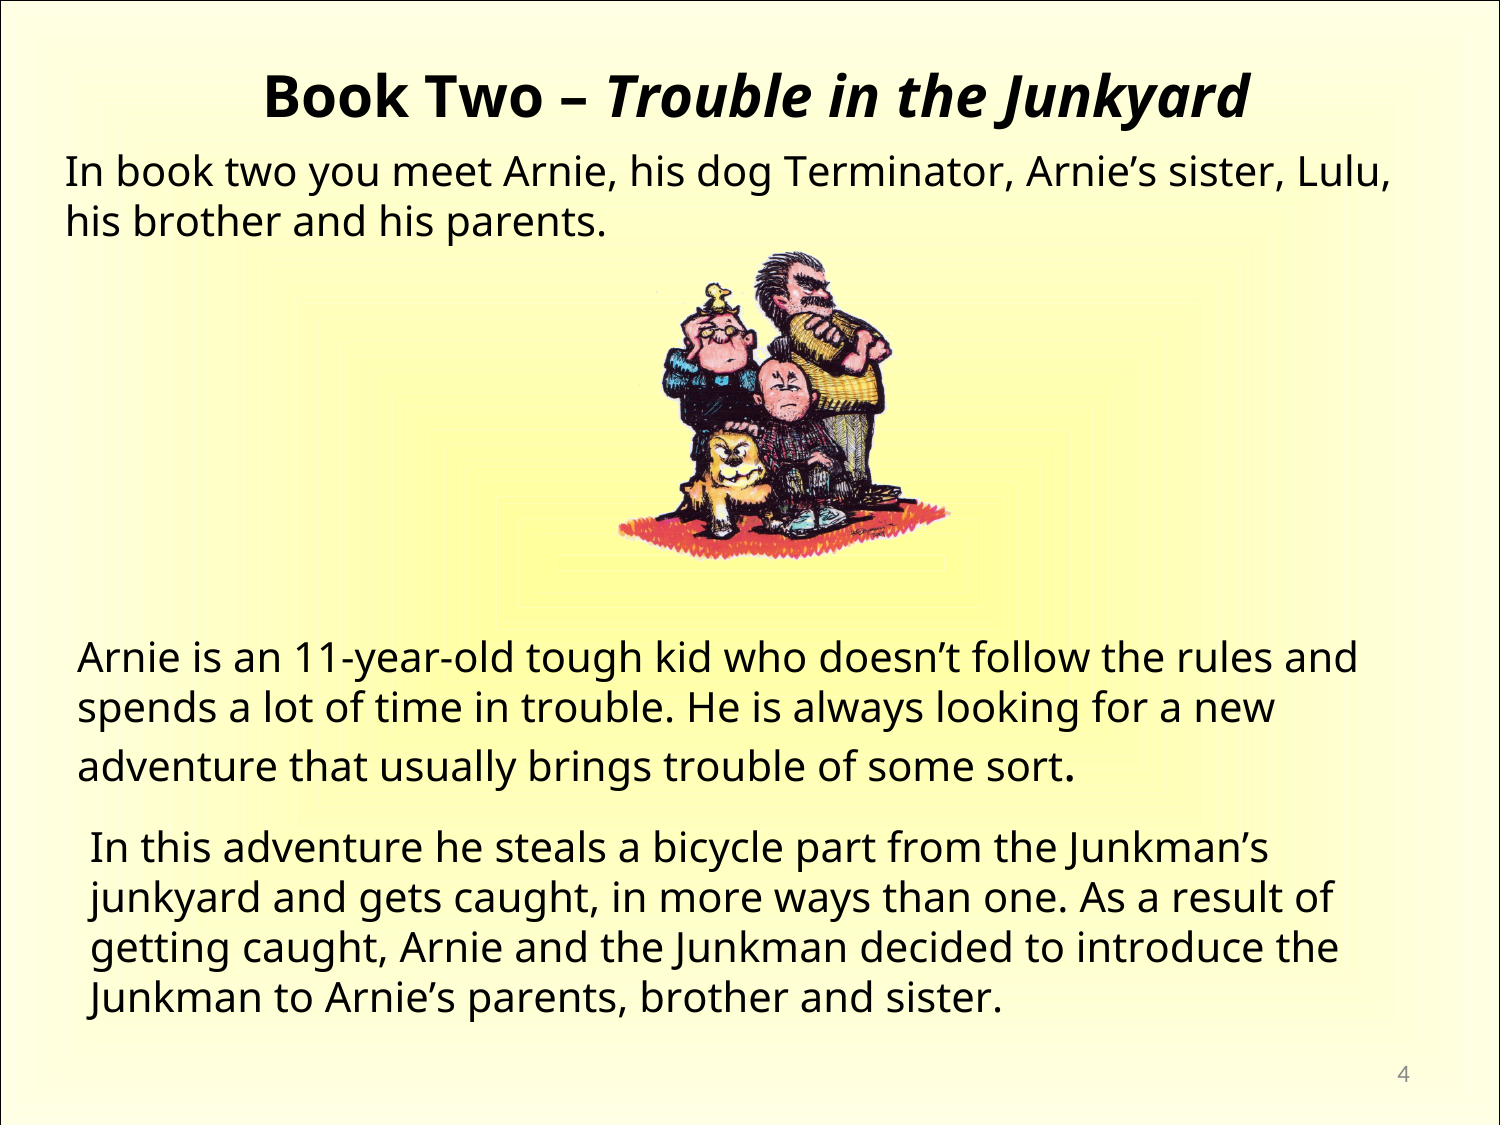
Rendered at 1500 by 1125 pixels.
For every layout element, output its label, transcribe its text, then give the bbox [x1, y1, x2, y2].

text_box In book two you meet Arnie, his dog Terminator, Arnie’s sister, Lulu, his brother and his parents. [50, 137, 1451, 253]
text_box Book Two – Trouble in the Junkyard [112, 51, 1401, 137]
text_box <number> [1074, 1042, 1426, 1103]
picture [612, 249, 952, 563]
text_box Arnie is an 11-year-old tough kid who doesn’t follow the rules and spends a lot of time in trouble. He is always looking for a new adventure that usually brings trouble of some sort. [62, 623, 1463, 799]
text_box In this adventure he steals a bicycle part from the Junkman’s junkyard and gets caught, in more ways than one. As a result of getting caught, Arnie and the Junkman decided to introduce the Junkman to Arnie’s parents, brother and sister. [74, 813, 1463, 1029]
text_box [0, 0, 1500, 1125]
